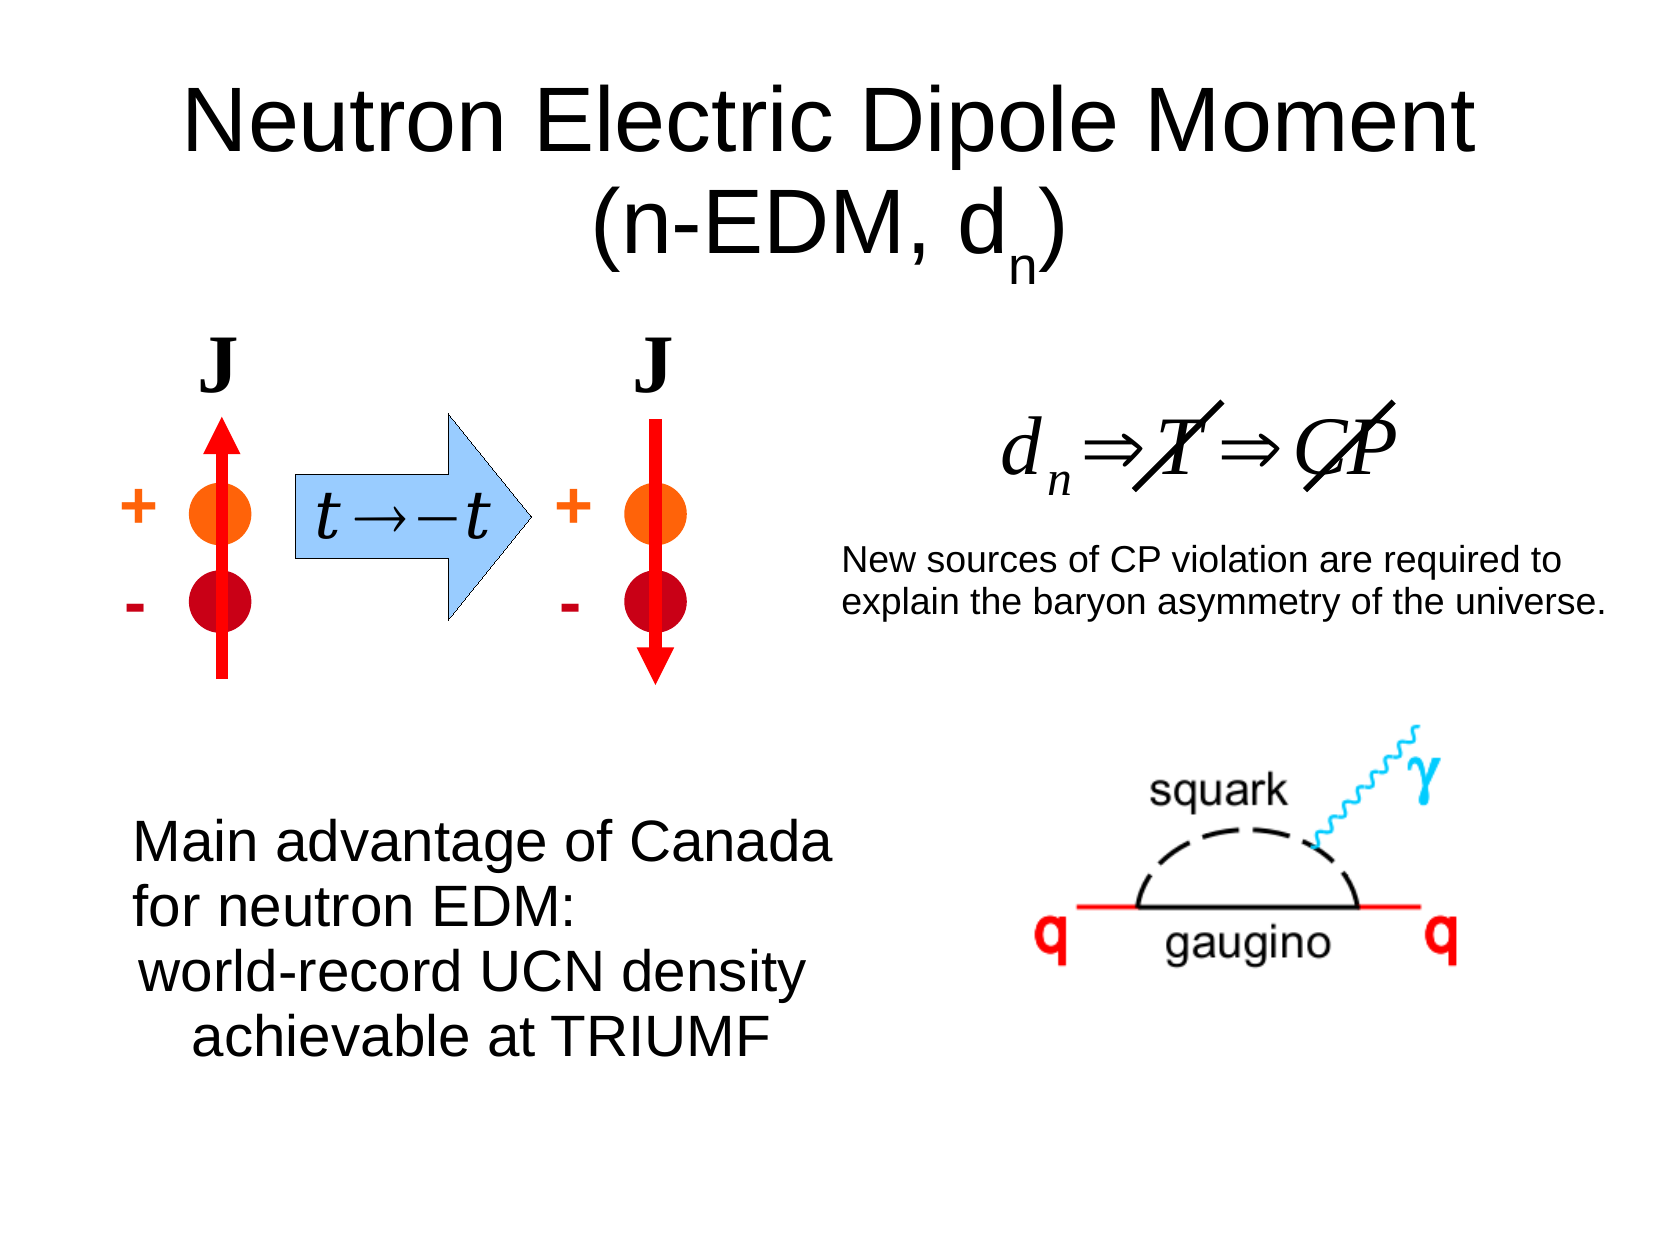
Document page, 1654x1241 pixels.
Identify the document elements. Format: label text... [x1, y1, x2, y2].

text_box + [540, 460, 609, 552]
chart [620, 295, 690, 414]
chart [308, 475, 498, 554]
text_box Main advantage of Canada for neutron EDM: world-record UCN density achievable at TRIUMF [118, 801, 916, 1106]
text_box - [542, 590, 595, 681]
chart [992, 401, 1405, 506]
text_box [662, 571, 687, 633]
text_box [624, 483, 649, 545]
text_box [188, 570, 216, 633]
text_box [228, 483, 252, 545]
text_box [228, 571, 252, 632]
title Neutron Electric Dipole Moment (n-EDM, dn) [35, 50, 1625, 314]
text_box [624, 571, 649, 633]
text_box + [104, 460, 174, 552]
text_box - [109, 557, 162, 648]
chart [184, 295, 254, 414]
text_box [295, 413, 532, 621]
text_box New sources of CP violation are required to explain the baryon asymmetry of the universe. [826, 531, 1625, 640]
text_box [662, 483, 687, 545]
text_box - [544, 557, 597, 648]
text_box [188, 482, 216, 546]
picture [1002, 722, 1477, 975]
